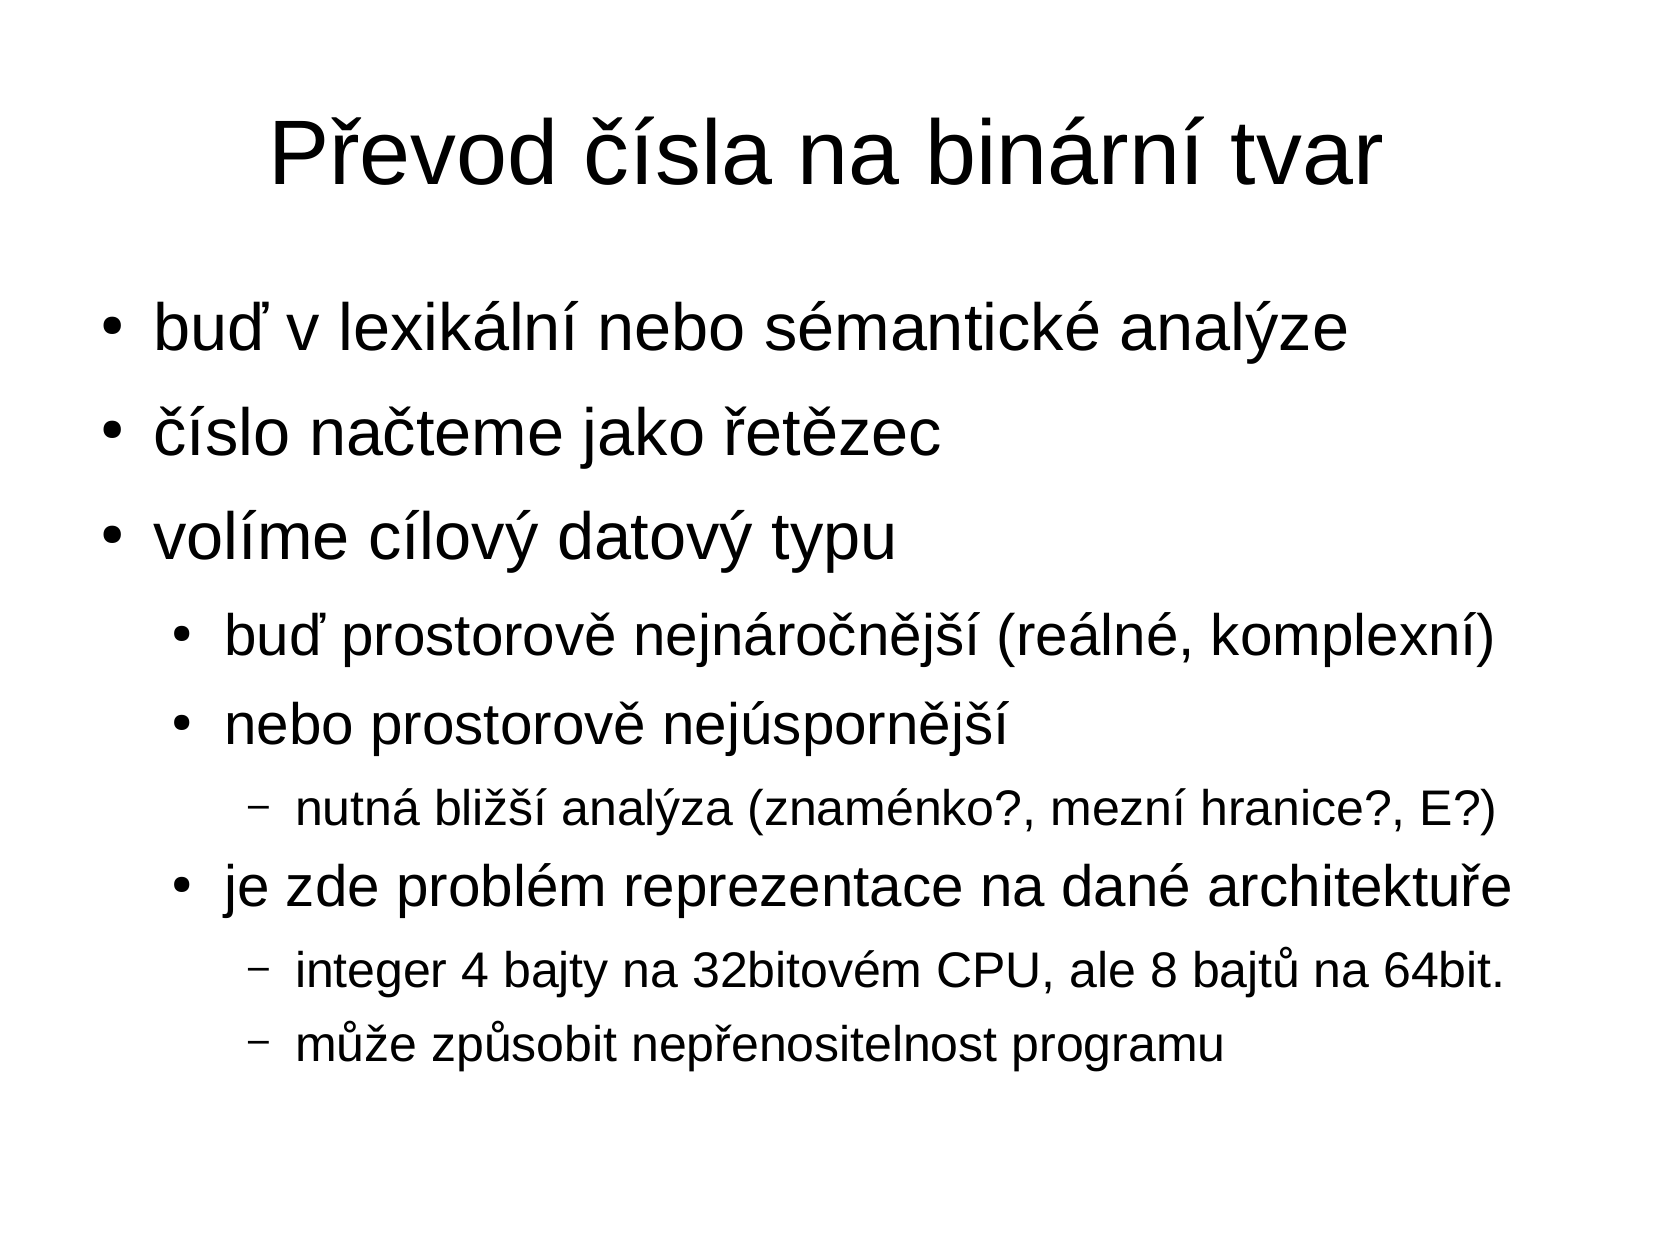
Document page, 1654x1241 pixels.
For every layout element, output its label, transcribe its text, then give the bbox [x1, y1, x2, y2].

list buď v lexikální nebo sémantické analýze číslo načteme jako řetězec volíme cílový datový typu buď prostorově nejnáročnější (reálné, komplexní) nebo prostorově nejúspornější nutná bližší analýza (znaménko?, mezní hranice?, E?) je zde problém reprezentace na dané architektuře integer 4 bajty na 32bitovém CPU, ale 8 bajtů na 64bit. může způsobit nepřenositelnost programu [82, 290, 1571, 1094]
title Převod čísla na binární tvar [82, 56, 1571, 250]
